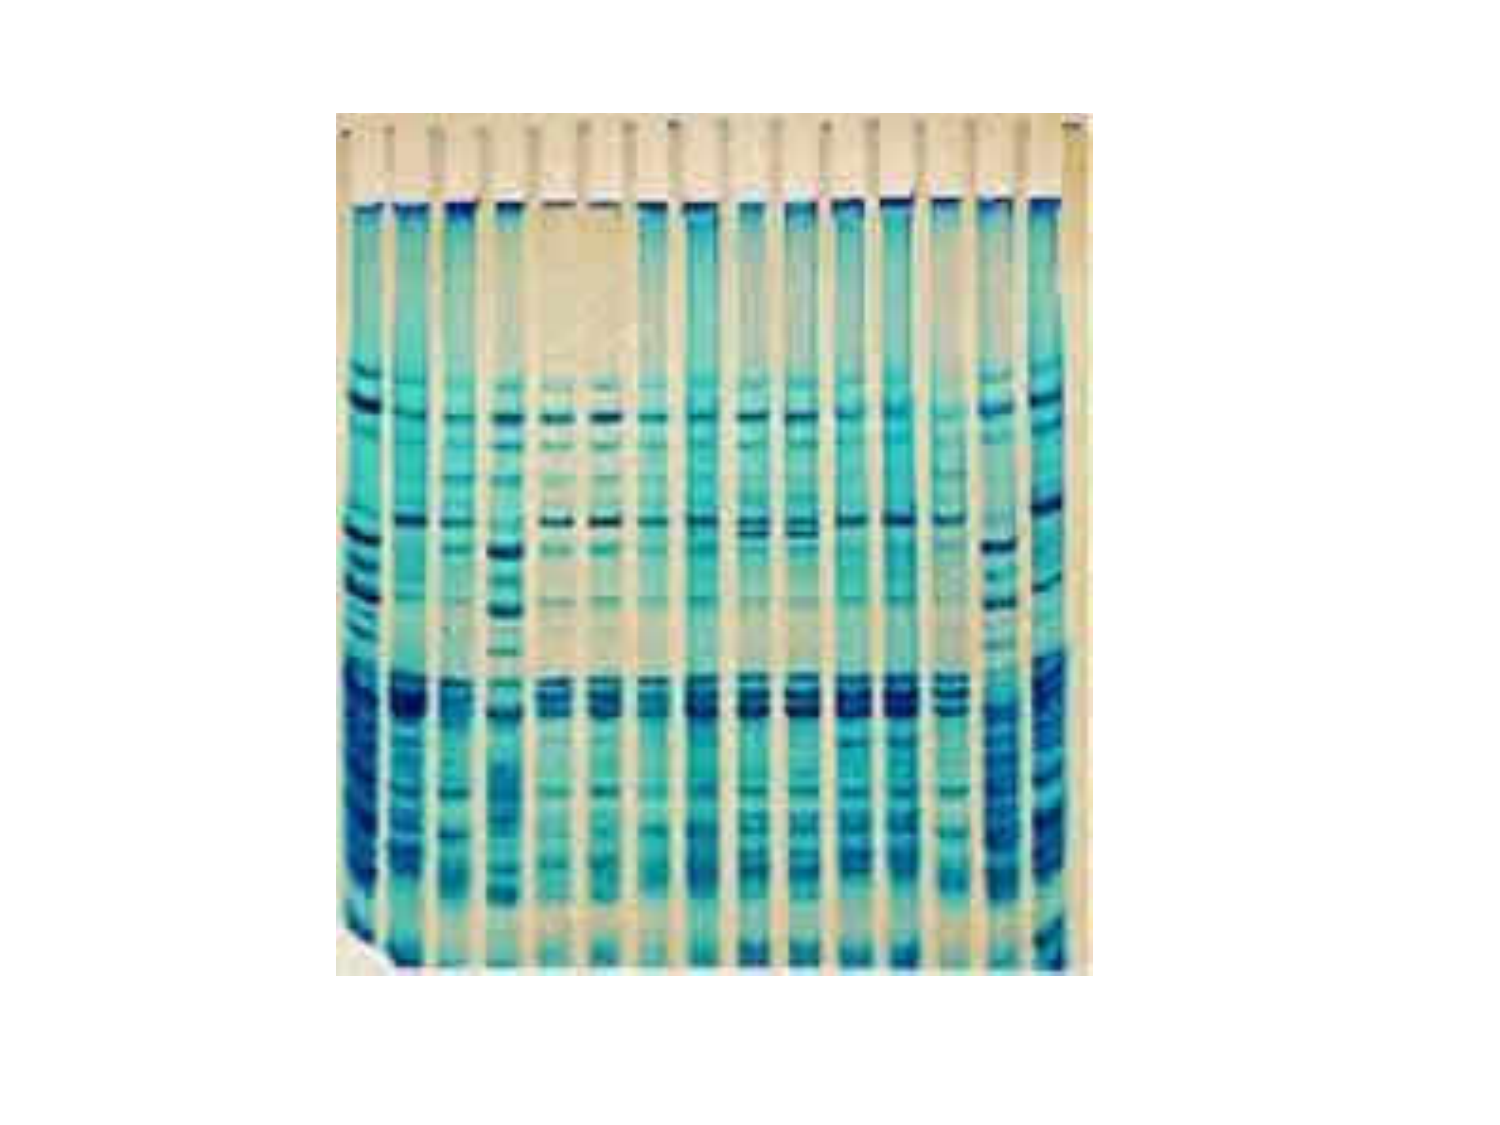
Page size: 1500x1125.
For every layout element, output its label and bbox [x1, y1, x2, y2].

picture [336, 113, 1093, 976]
